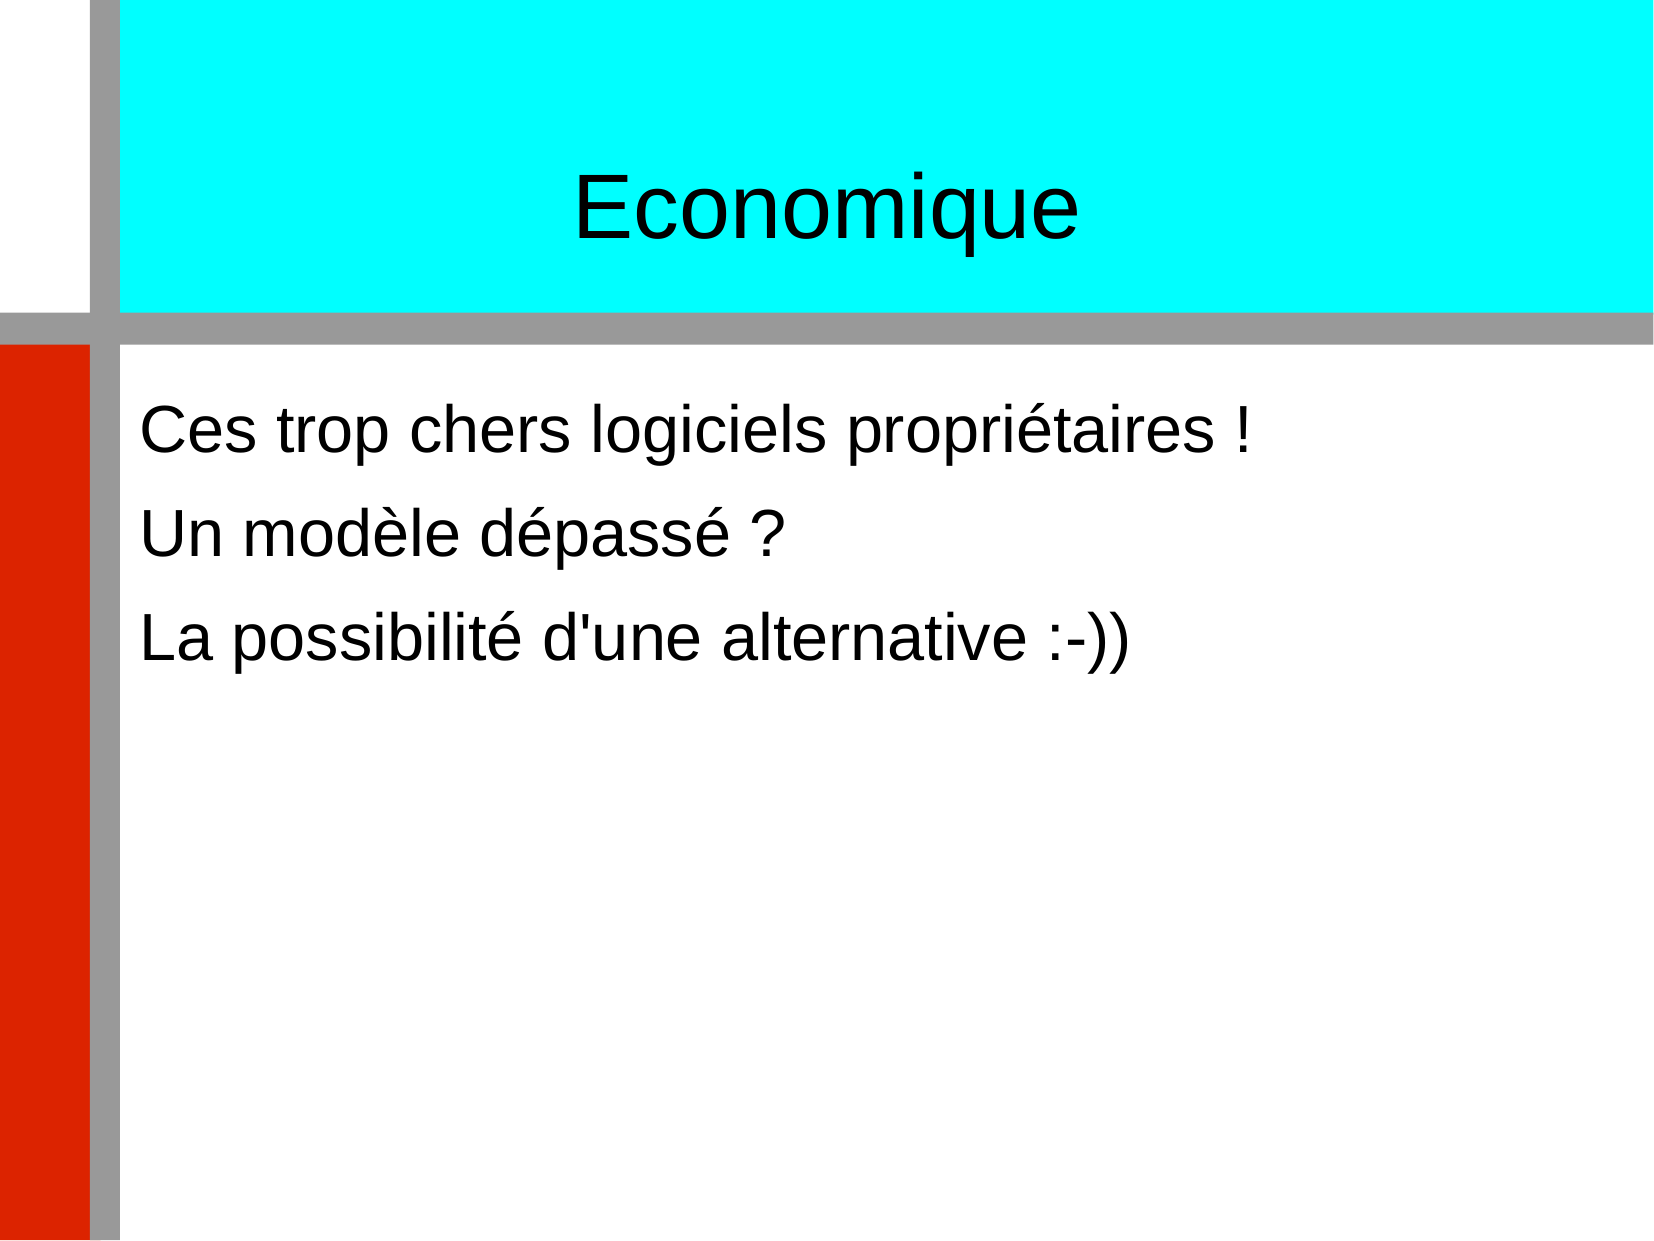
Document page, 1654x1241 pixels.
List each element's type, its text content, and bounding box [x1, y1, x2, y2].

list Ces trop chers logiciels propriétaires ! Un modèle dépassé ? La possibilité d'une alternative :-)) [121, 391, 1534, 1127]
title Economique [121, 102, 1534, 311]
